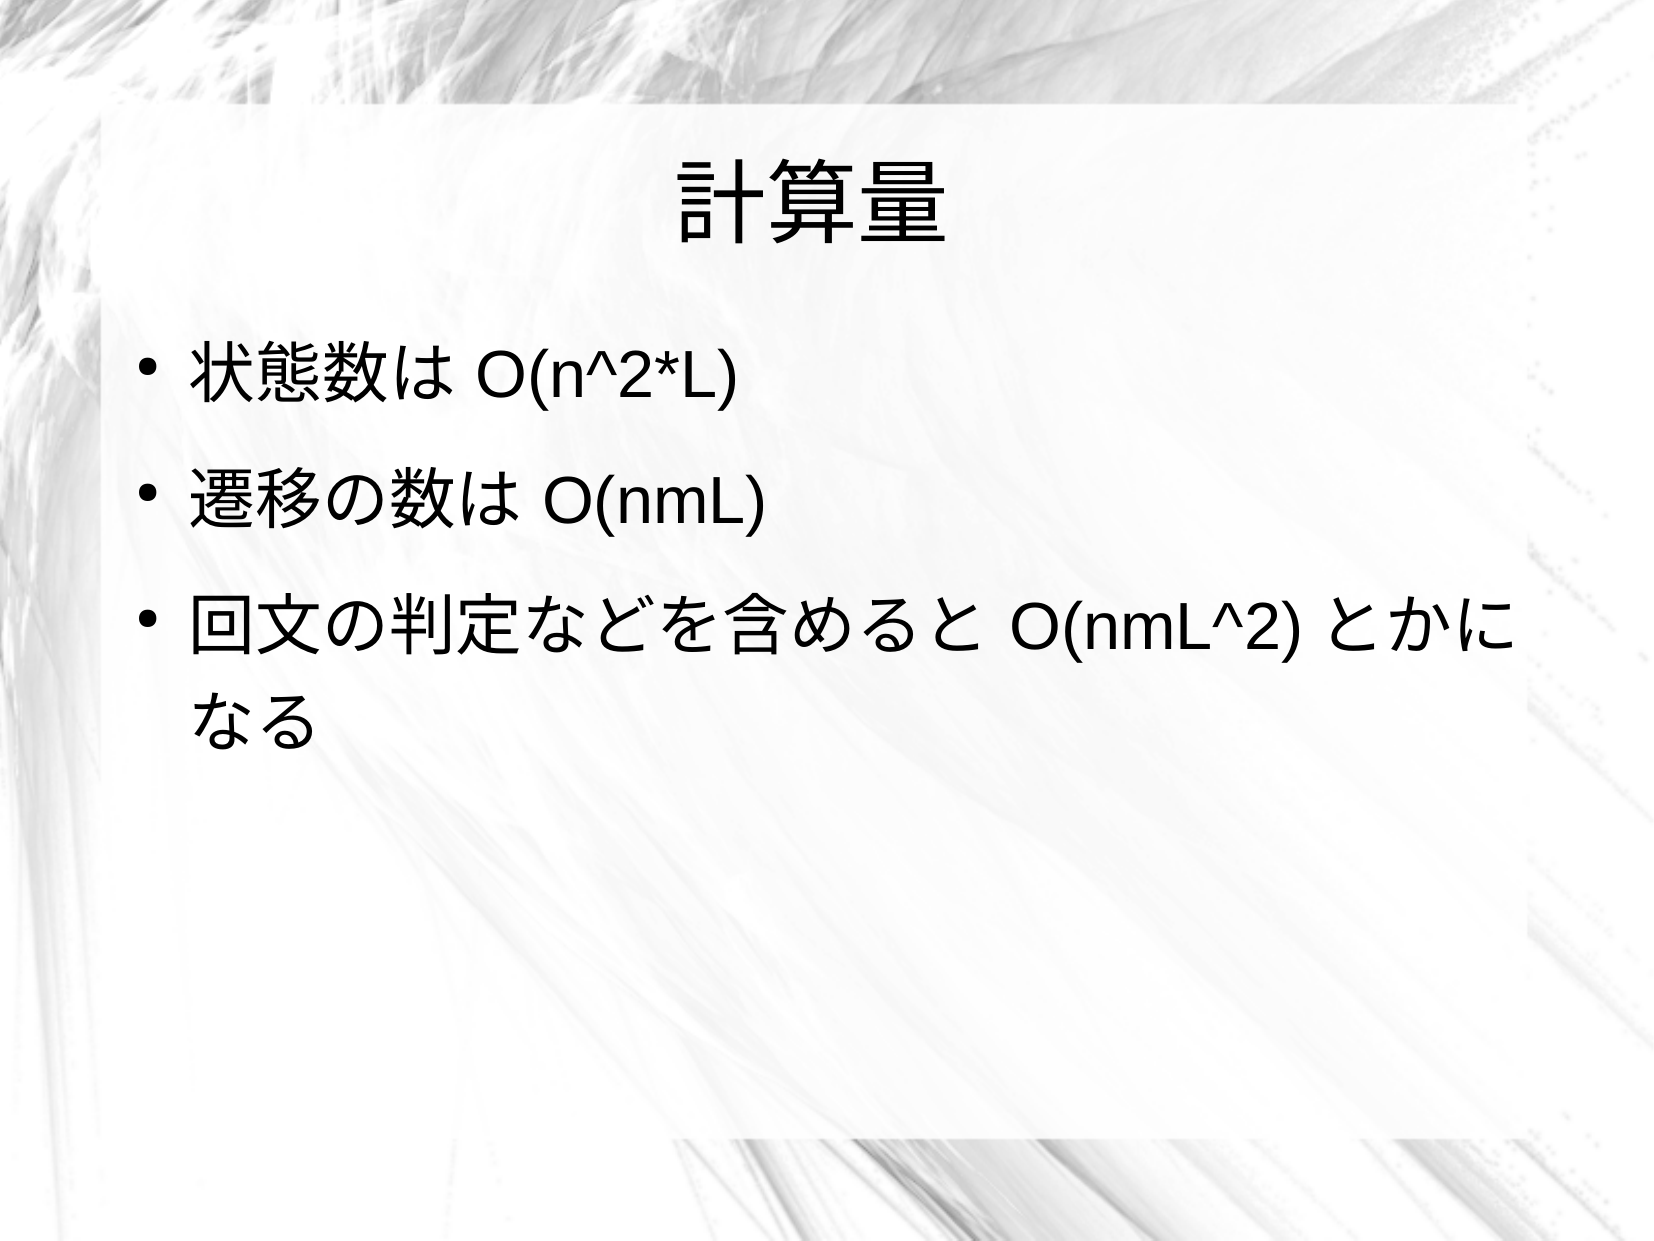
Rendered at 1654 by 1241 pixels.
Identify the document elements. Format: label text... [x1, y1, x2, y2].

list 状態数はO(n^2*L) 遷移の数はO(nmL) 回文の判定などを含めるとO(nmL^2)とかになる [118, 319, 1571, 1139]
picture [0, 0, 1654, 1241]
title 計算量 [118, 112, 1506, 281]
